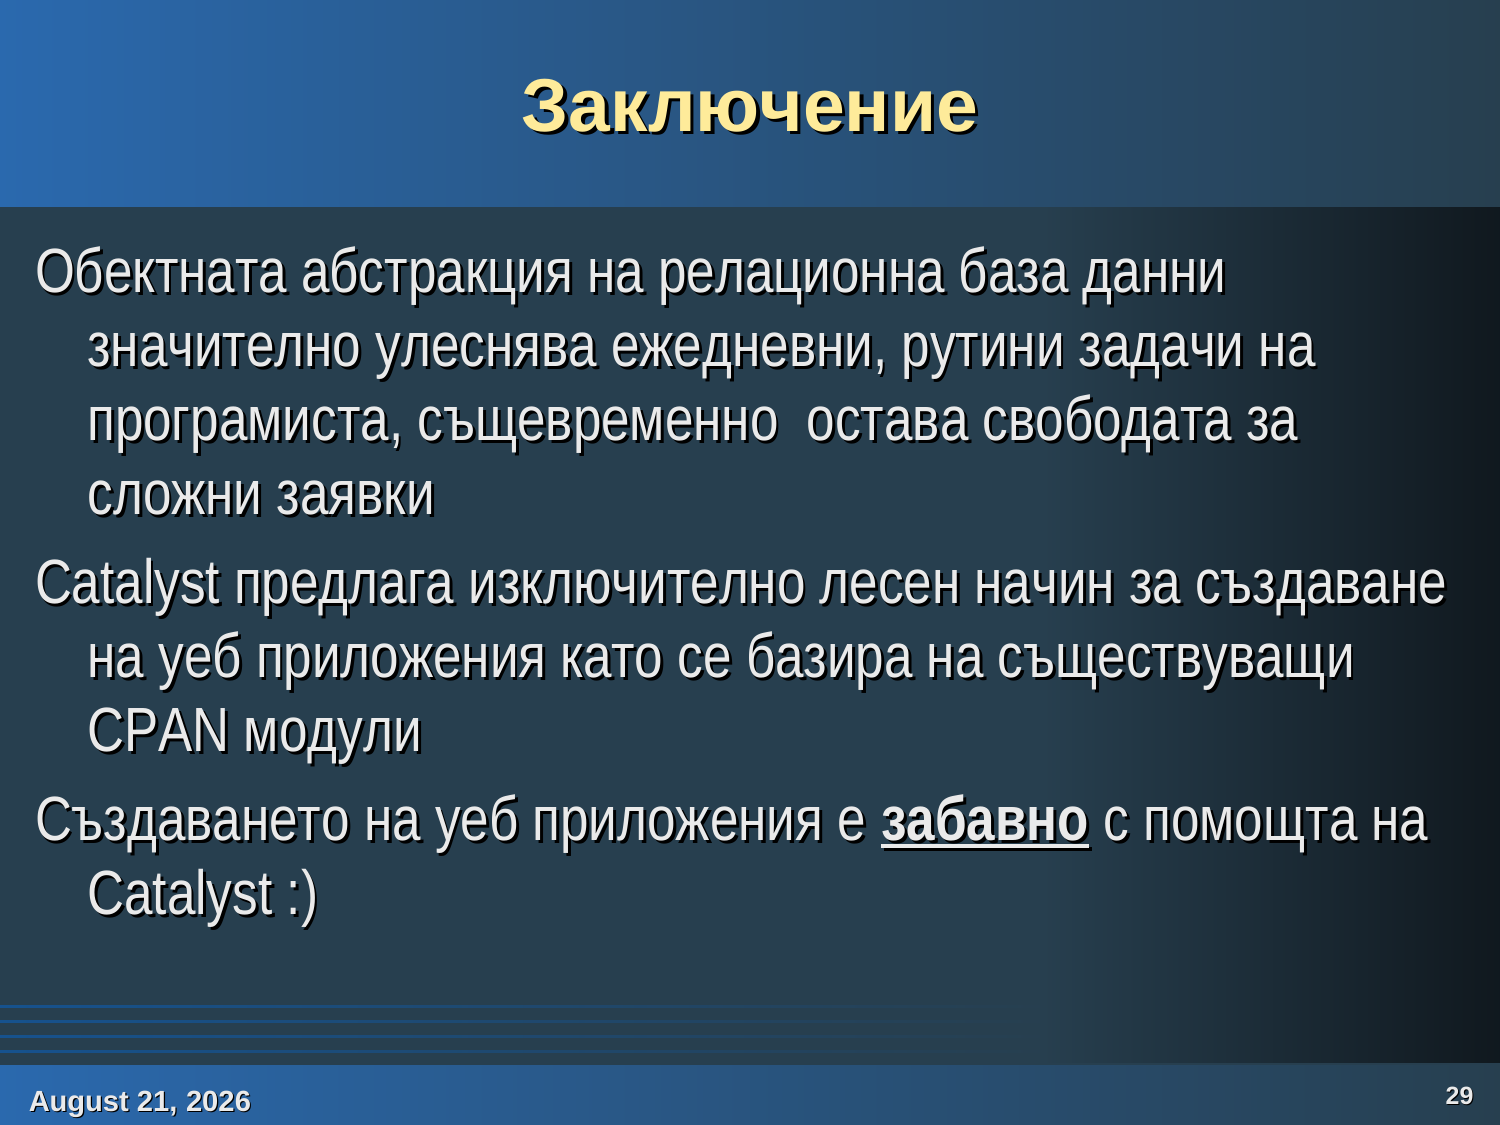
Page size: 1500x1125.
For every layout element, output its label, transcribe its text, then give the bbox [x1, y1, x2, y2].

title Заключение [13, 8, 1487, 197]
list Обектната абстракция на релационна база данни значително улеснява ежедневни, рутини задачи на програмиста, същевременно остава свободата за сложни заявки Catalyst предлага изключително лесен начин за създаване на уеб приложения като се базира на съществуващи CPAN модули Създаването на уеб приложения е забавно с помощта на Catalyst :) [31, 232, 1469, 1065]
